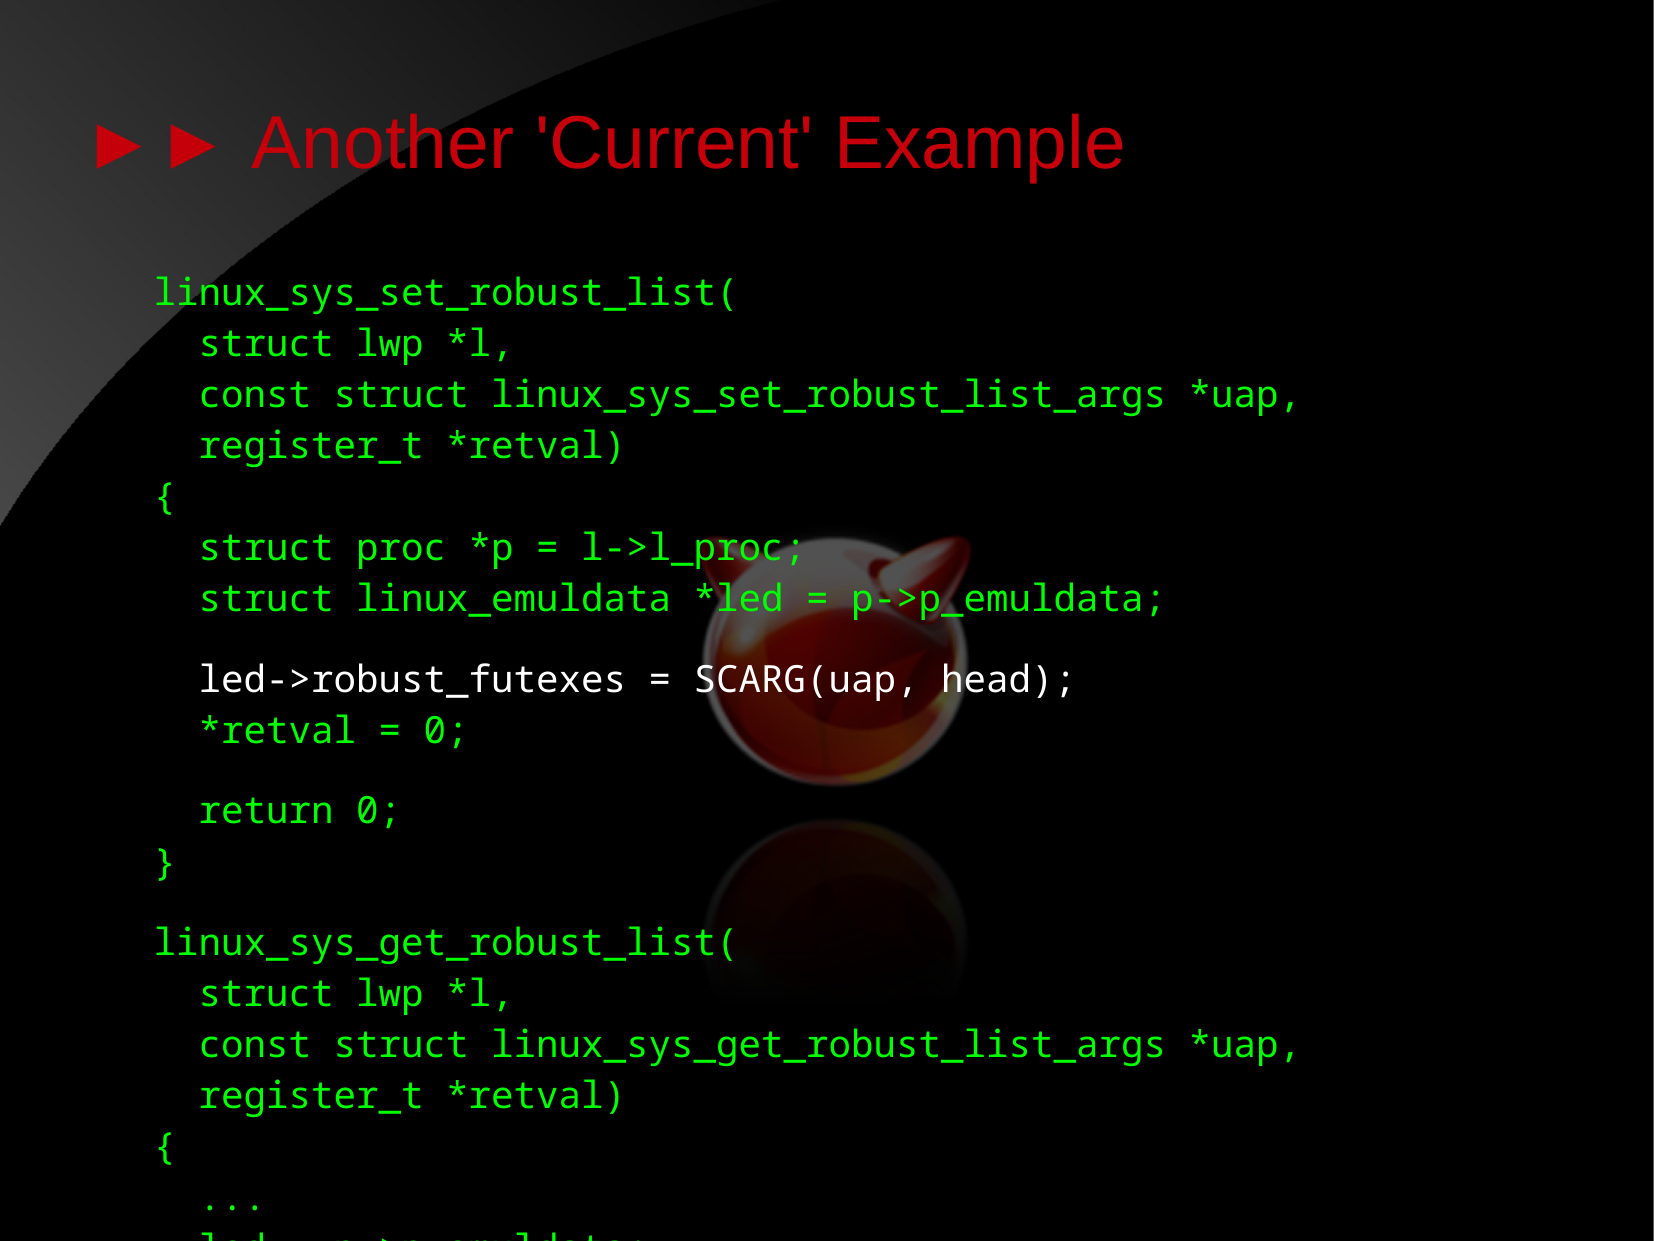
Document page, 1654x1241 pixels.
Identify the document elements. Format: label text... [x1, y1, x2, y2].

title ►► Another 'Current' Example [82, 56, 1571, 229]
list linux_sys_set_robust_list( struct lwp *l, const struct linux_sys_set_robust_list_args *uap, register_t *retval) { struct proc *p = l->l_proc; struct linux_emuldata *led = p->p_emuldata; led->robust_futexes = SCARG(uap, head); *retval = 0; return 0; } linux_sys_get_robust_list( struct lwp *l, const struct linux_sys_get_robust_list_args *uap, register_t *retval) { ... led = p->p_emuldata; head = led->robust_futexes; ... return copyout(head, SCARG(uap, head), [82, 265, 1571, 1142]
picture [0, 0, 1654, 1241]
